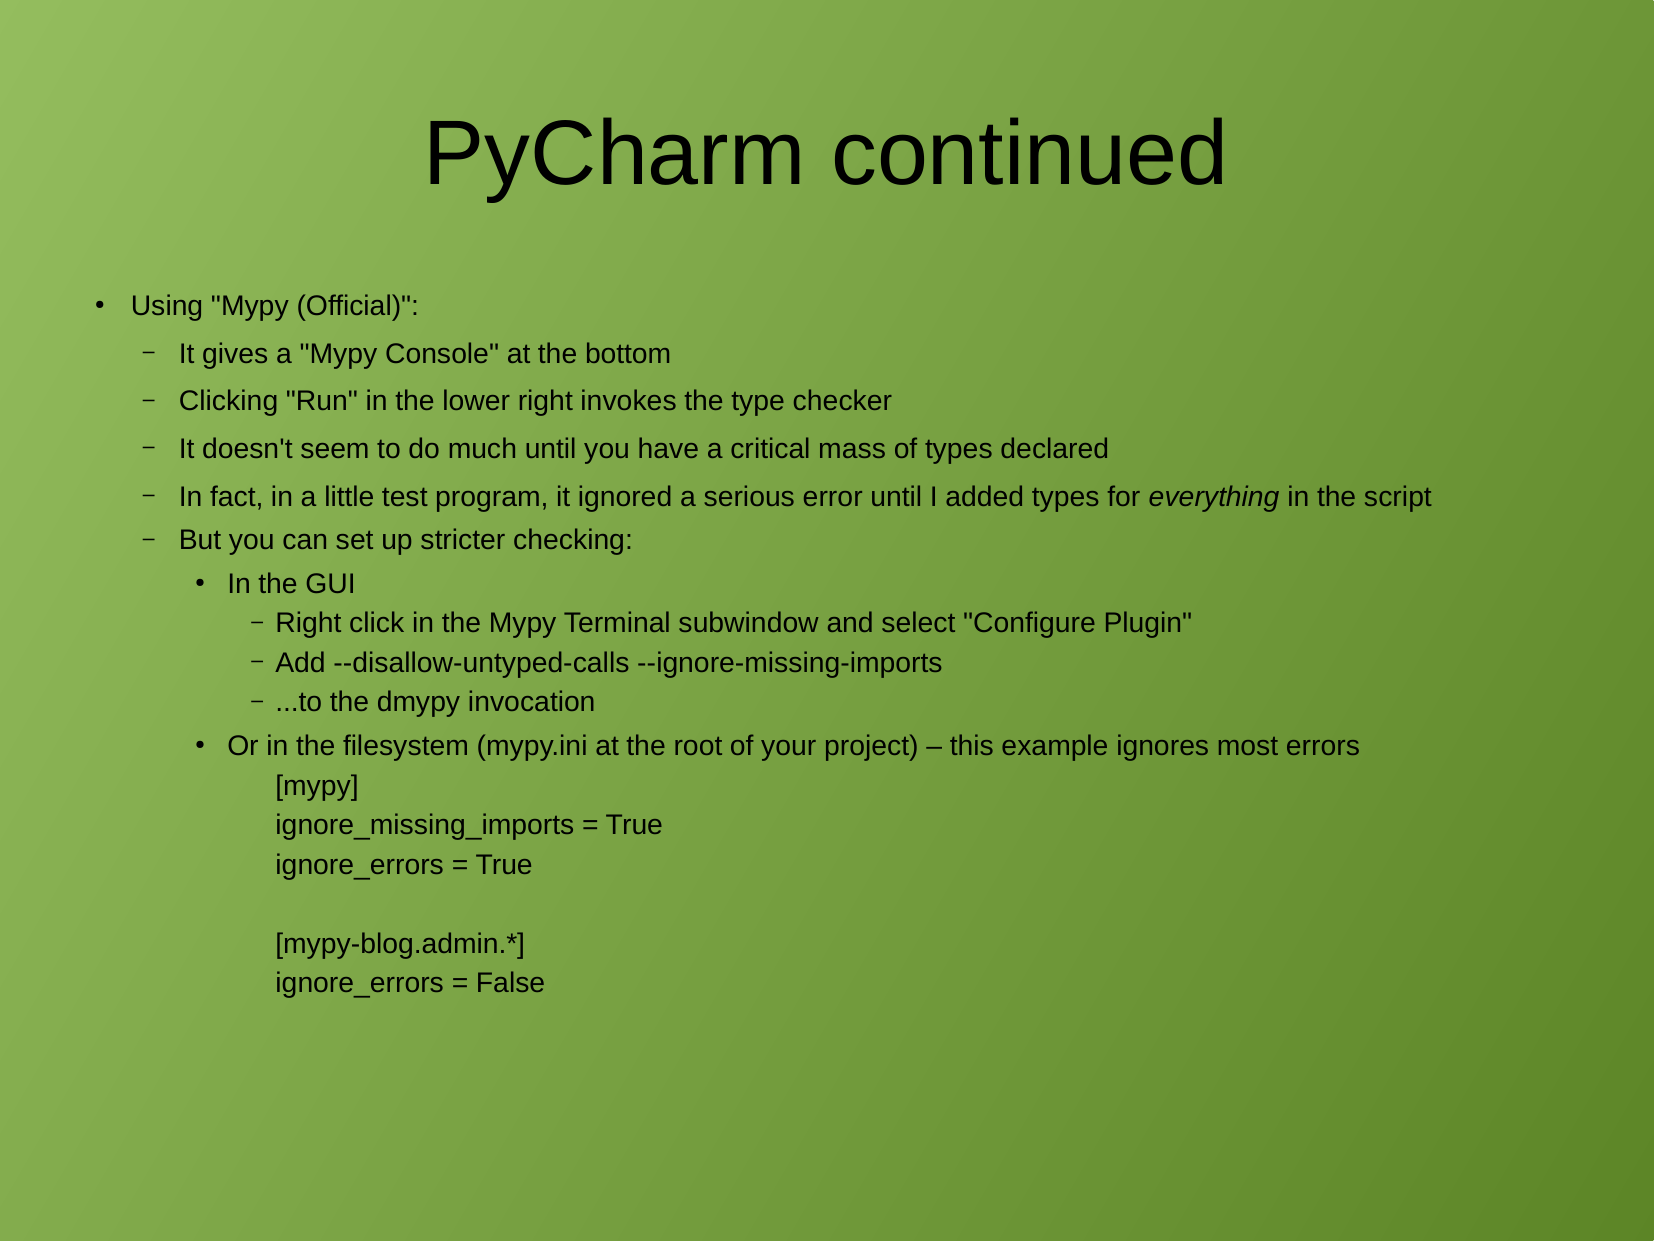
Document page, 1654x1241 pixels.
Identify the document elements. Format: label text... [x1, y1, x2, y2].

title PyCharm continued [82, 49, 1571, 257]
list Using "Mypy (Official)": It gives a "Mypy Console" at the bottom Clicking "Run" in the lower right invokes the type checker It doesn't seem to do much until you have a critical mass of types declared In fact, in a little test program, it ignored a serious error until I added types for everything in the script But you can set up stricter checking: In the GUI Right click in the Mypy Terminal subwindow and select "Configure Plugin" Add --disallow-untyped-calls --ignore-missing-imports ...to the dmypy invocation Or in the filesystem (mypy.ini at the root of your project) – this example ignores most errors [mypy] ignore_missing_imports = True ignore_errors = True [mypy-blog.admin.*] ignore_errors = False [82, 290, 1571, 1010]
